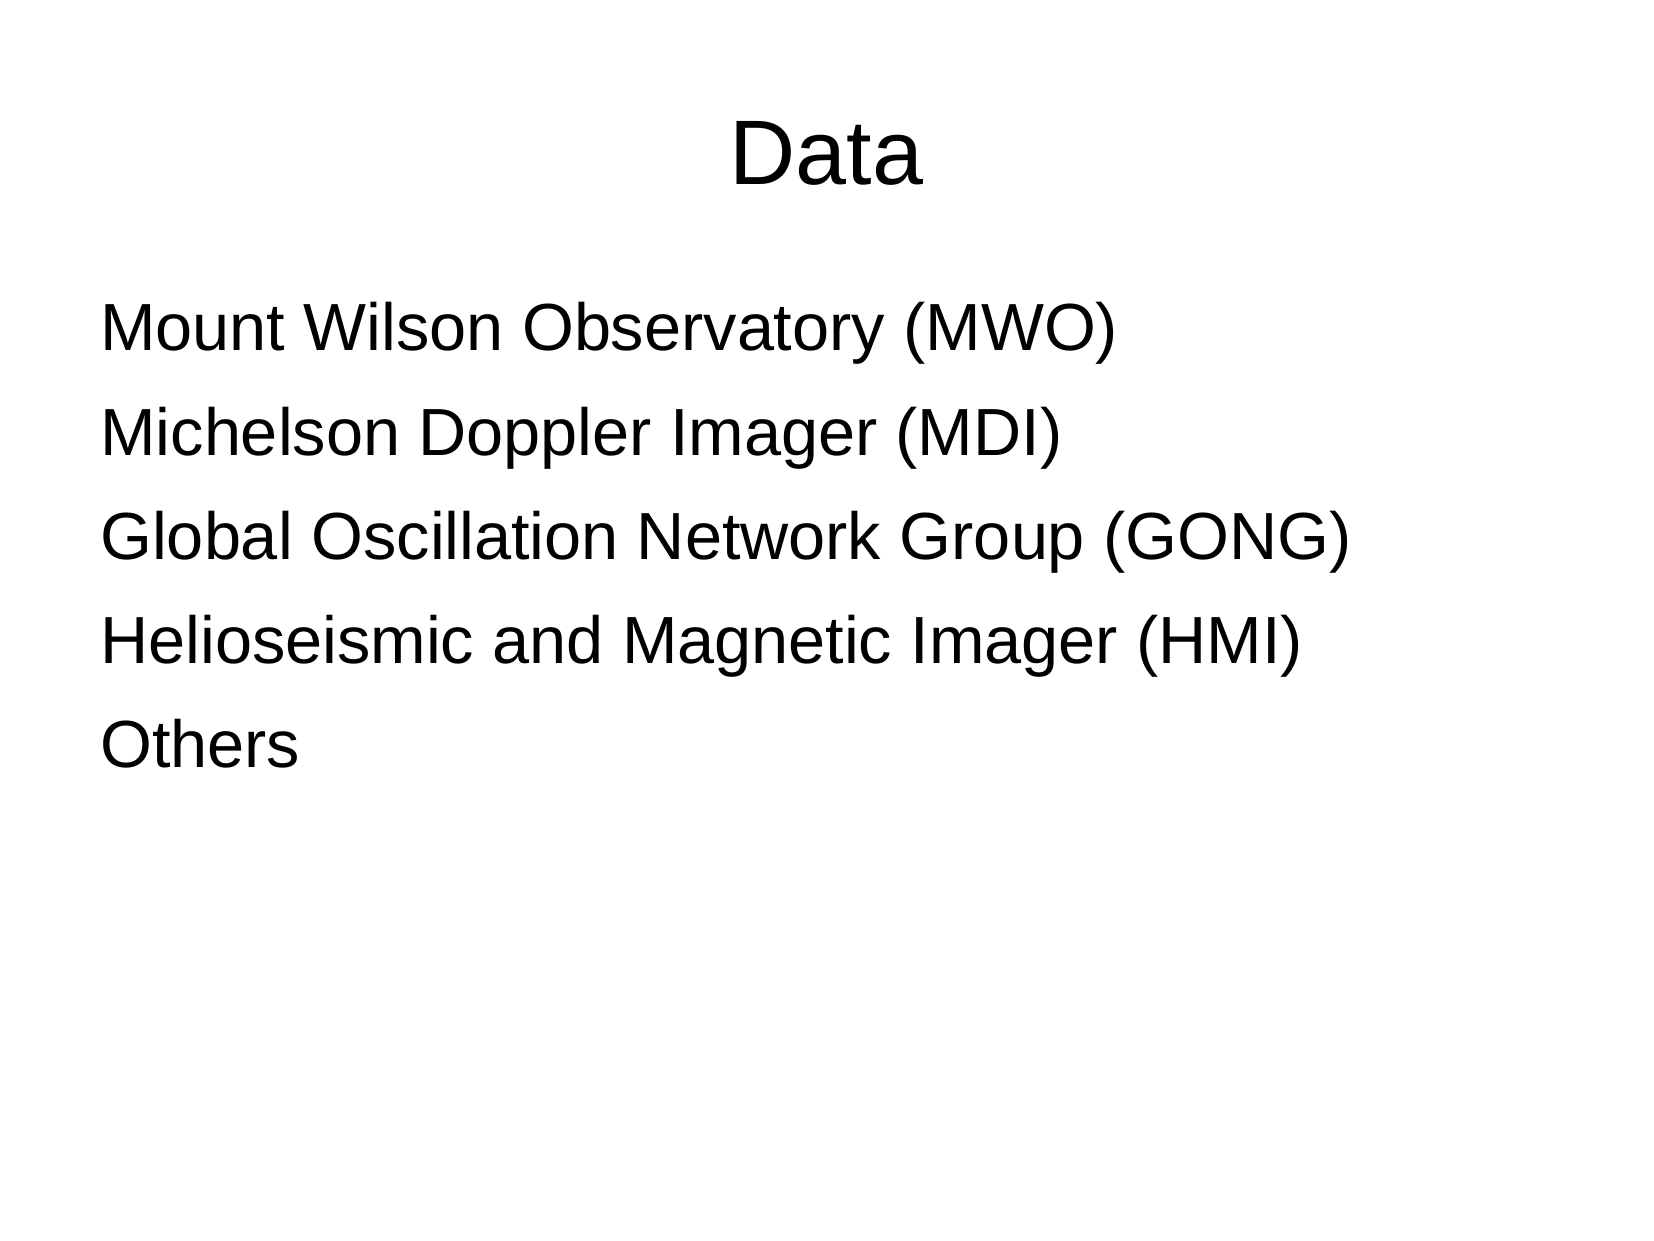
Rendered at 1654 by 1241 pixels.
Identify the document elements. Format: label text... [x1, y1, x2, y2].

title Data [82, 56, 1571, 250]
list Mount Wilson Observatory (MWO) Michelson Doppler Imager (MDI) Global Oscillation Network Group (GONG) Helioseismic and Magnetic Imager (HMI) Others [82, 290, 1571, 1094]
